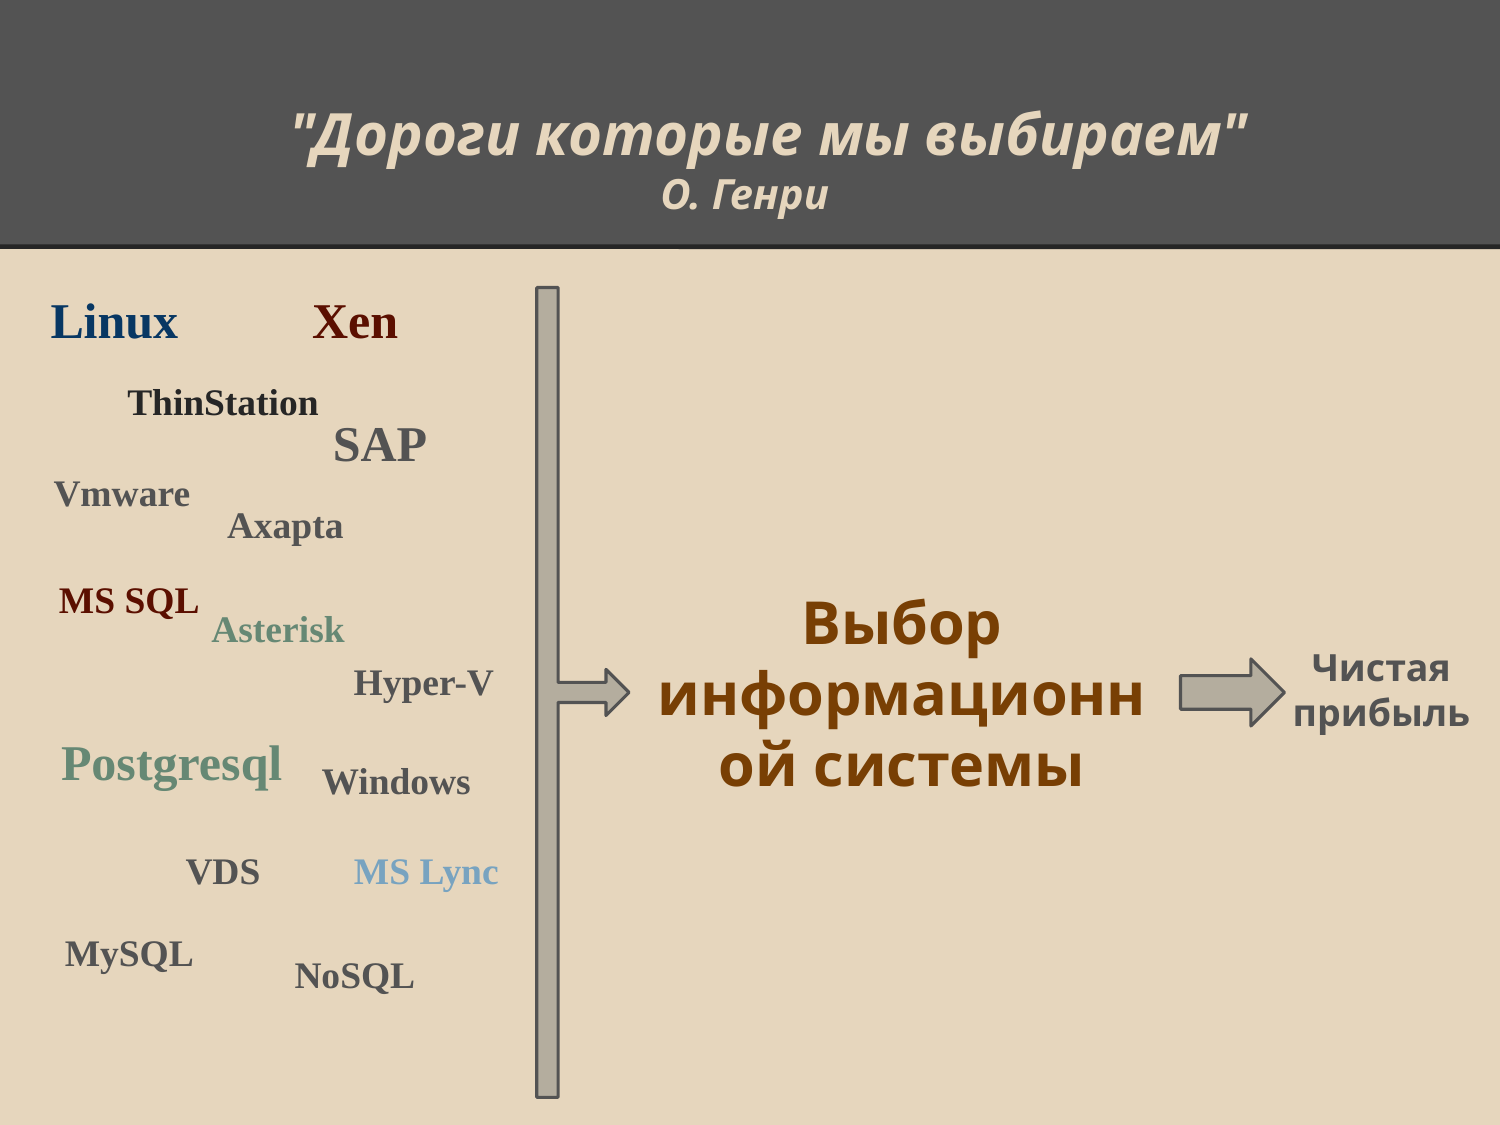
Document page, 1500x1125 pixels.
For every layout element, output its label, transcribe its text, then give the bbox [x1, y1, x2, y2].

text_box MS SQL [38, 557, 221, 640]
text_box Linux [35, 277, 224, 360]
text_box Asterisk [191, 586, 365, 668]
text_box [536, 287, 630, 1098]
list Выбор информационной системы [636, 570, 1168, 815]
text_box VDS [135, 828, 311, 911]
text_box Axapta [195, 482, 375, 565]
text_box Vmware [38, 450, 206, 532]
text_box MS Lync [335, 828, 517, 911]
text_box Hyper-V [335, 639, 512, 721]
text_box Postgresql [40, 728, 304, 794]
text_box ThinStation [88, 359, 357, 442]
text_box Чистая прибыль [1260, 640, 1500, 738]
text_box SAP [306, 400, 454, 483]
text_box Windows [306, 738, 486, 821]
text_box Xen [256, 277, 454, 360]
text_box MySQL [12, 910, 247, 992]
title "Дороги которые мы выбираем" О. Генри [75, 45, 1425, 233]
text_box NoSQL [276, 932, 434, 1015]
text_box [1180, 658, 1260, 726]
